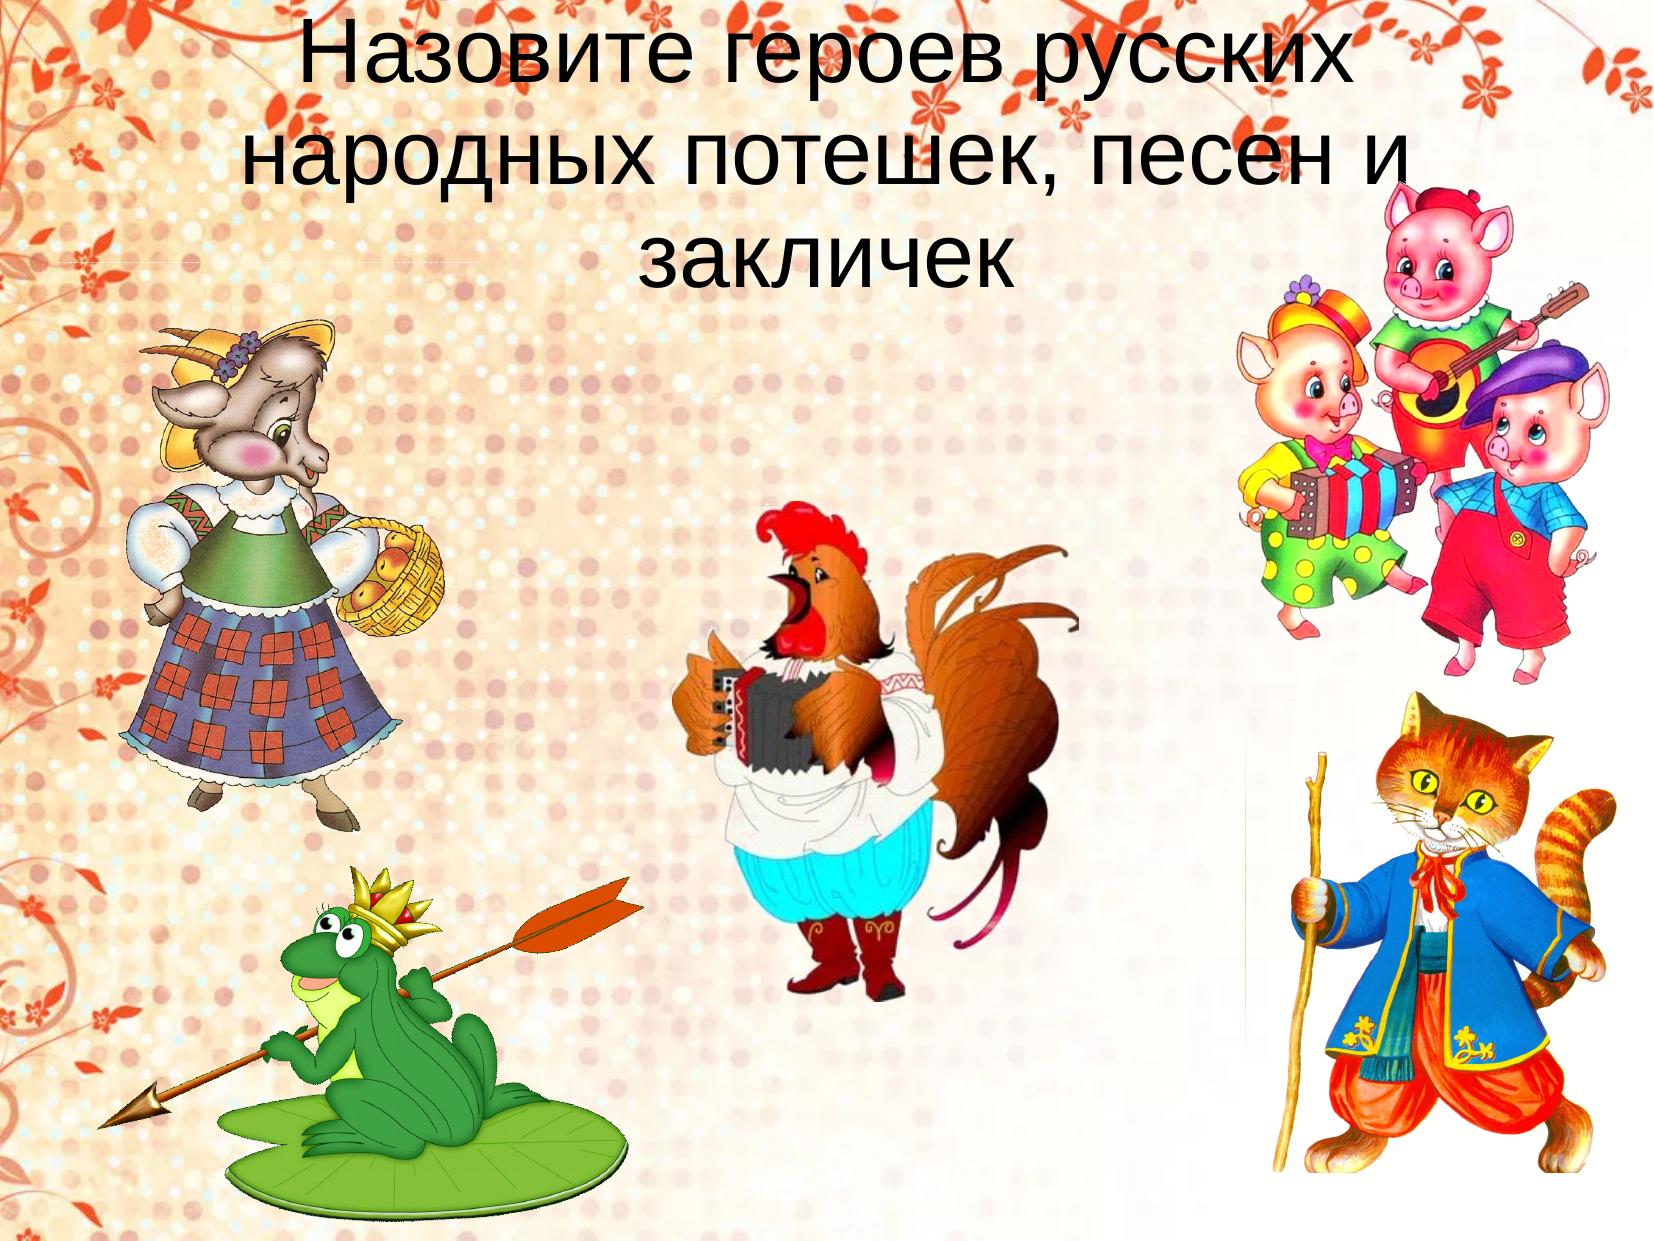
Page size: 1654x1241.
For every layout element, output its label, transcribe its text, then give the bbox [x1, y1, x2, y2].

picture [0, 0, 1654, 1241]
title Назовите героев русских народных потешек, песен и закличек [82, 0, 1571, 307]
